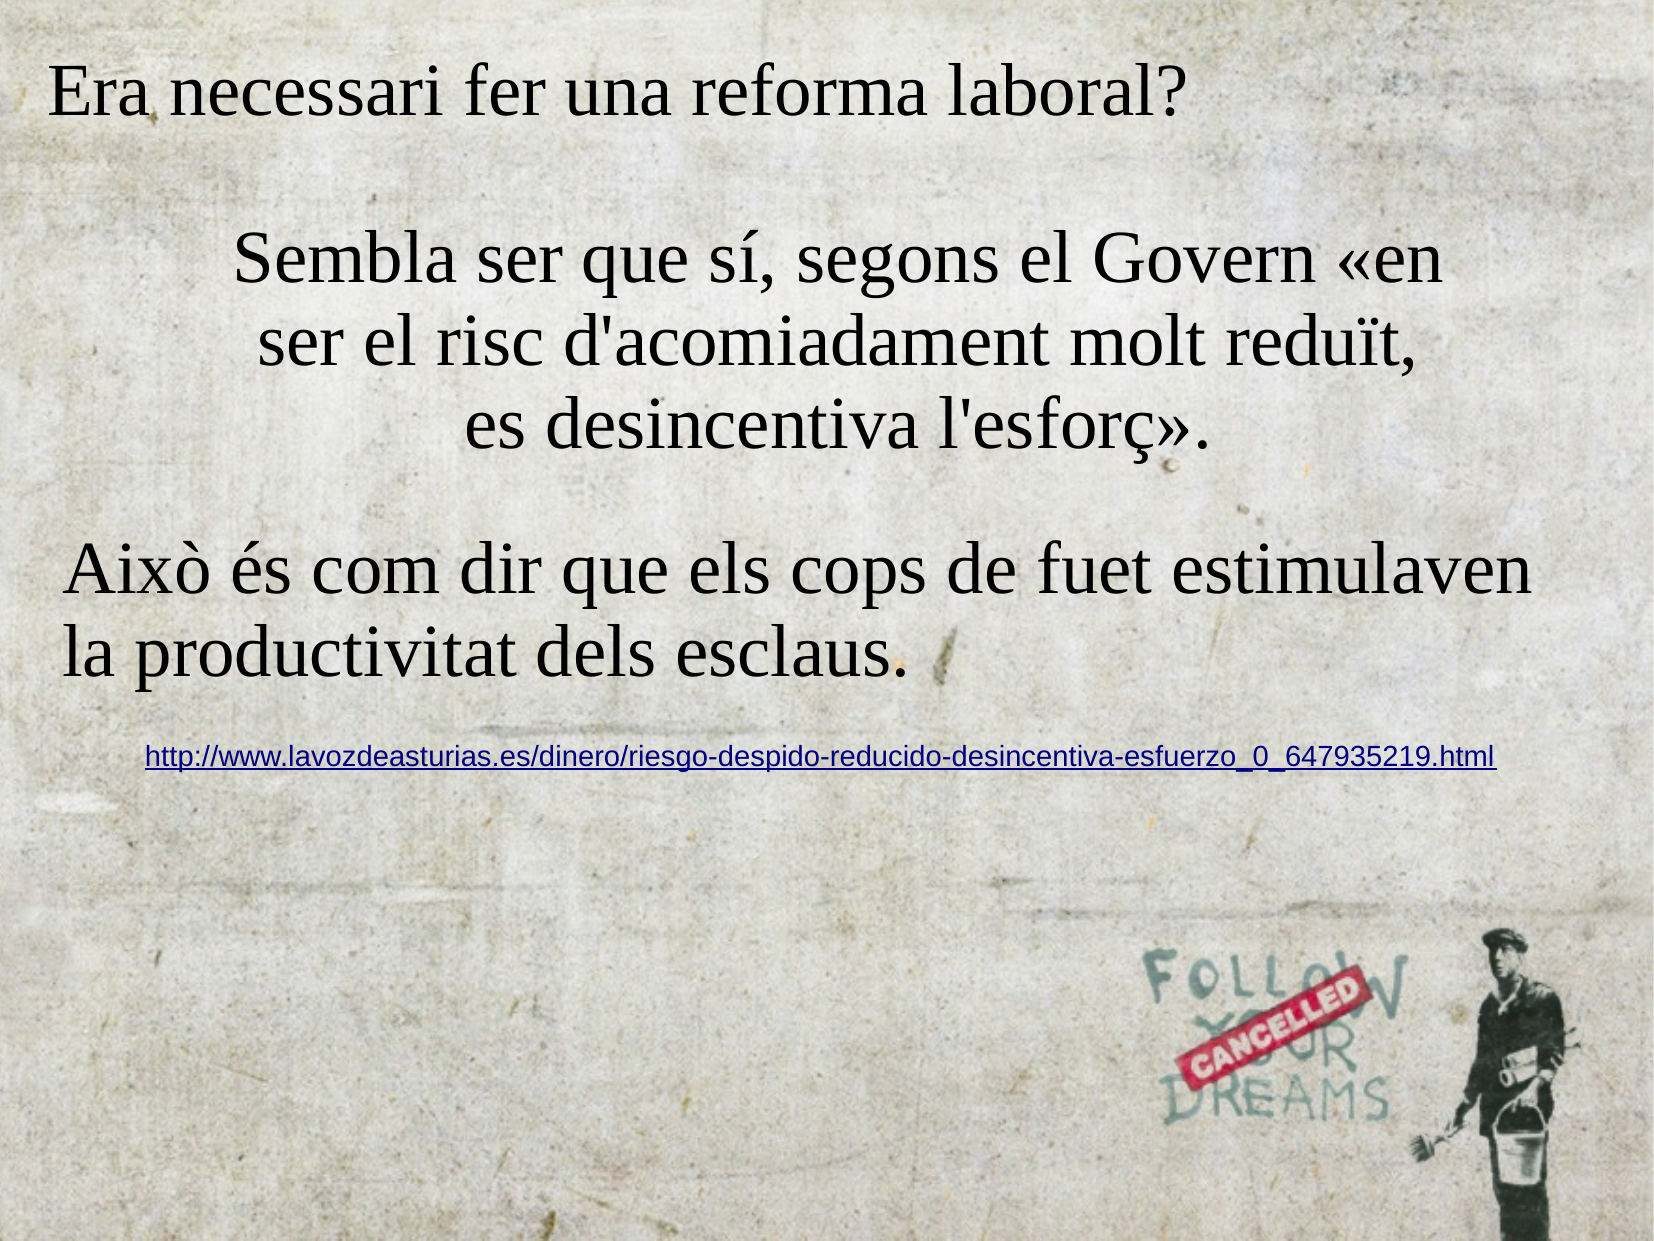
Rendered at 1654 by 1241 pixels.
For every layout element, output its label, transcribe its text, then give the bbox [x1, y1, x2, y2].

picture [0, 0, 1654, 1241]
text_box Sembla ser que sí, segons el Govern «en ser el risc d'acomiadament molt reduït, es desincentiva l'esforç». [212, 208, 1465, 473]
text_box http://www.lavozdeasturias.es/dinero/riesgo-despido-reducido-desincentiva-esfuerzo_0_647935219.html [70, 732, 1571, 780]
list Era necessari fer una reforma laboral? [47, 48, 1288, 166]
text_box Això és com dir que els cops de fuet estimulaven la productivitat dels esclaus. [47, 519, 1583, 701]
